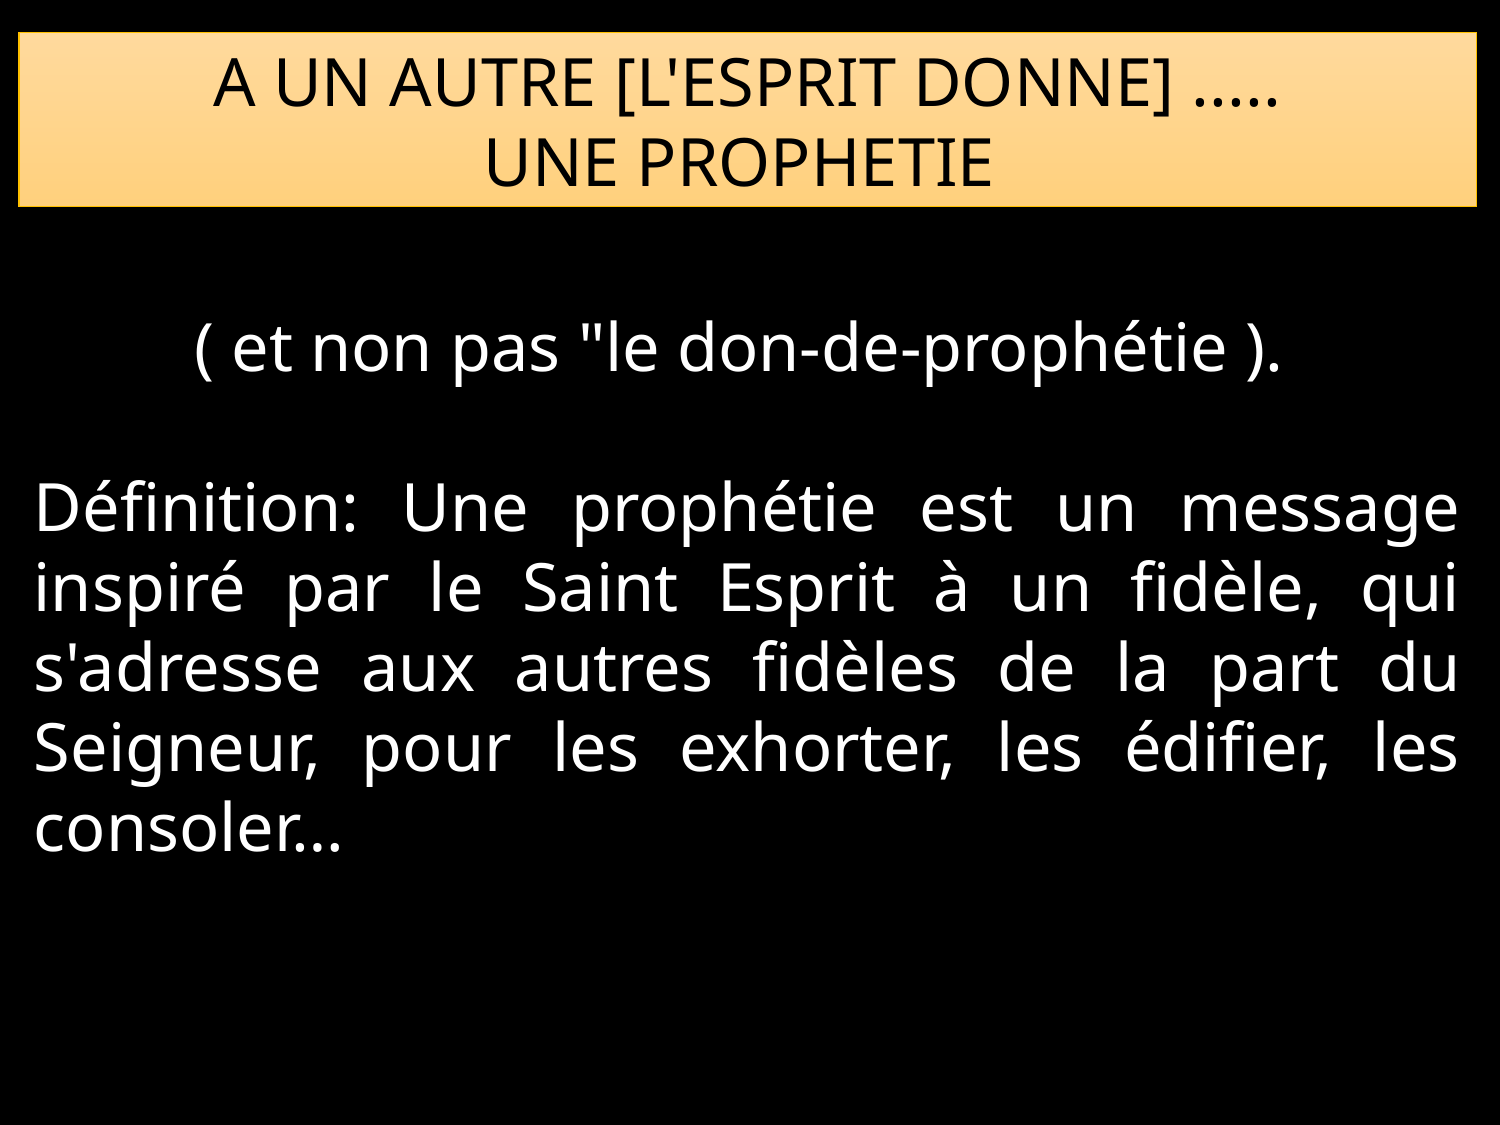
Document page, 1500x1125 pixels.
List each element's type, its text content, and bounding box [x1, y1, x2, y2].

text_box A UN AUTRE [L'ESPRIT DONNE] ..... UNE PROPHETIE [19, 32, 1477, 207]
text_box ( et non pas "le don-de-prophétie ). Définition: Une prophétie est un message inspiré par le Saint Esprit à un fidèle, qui s'adresse aux autres fidèles de la part du Seigneur, pour les exhorter, les édifier, les consoler… [19, 297, 1477, 872]
